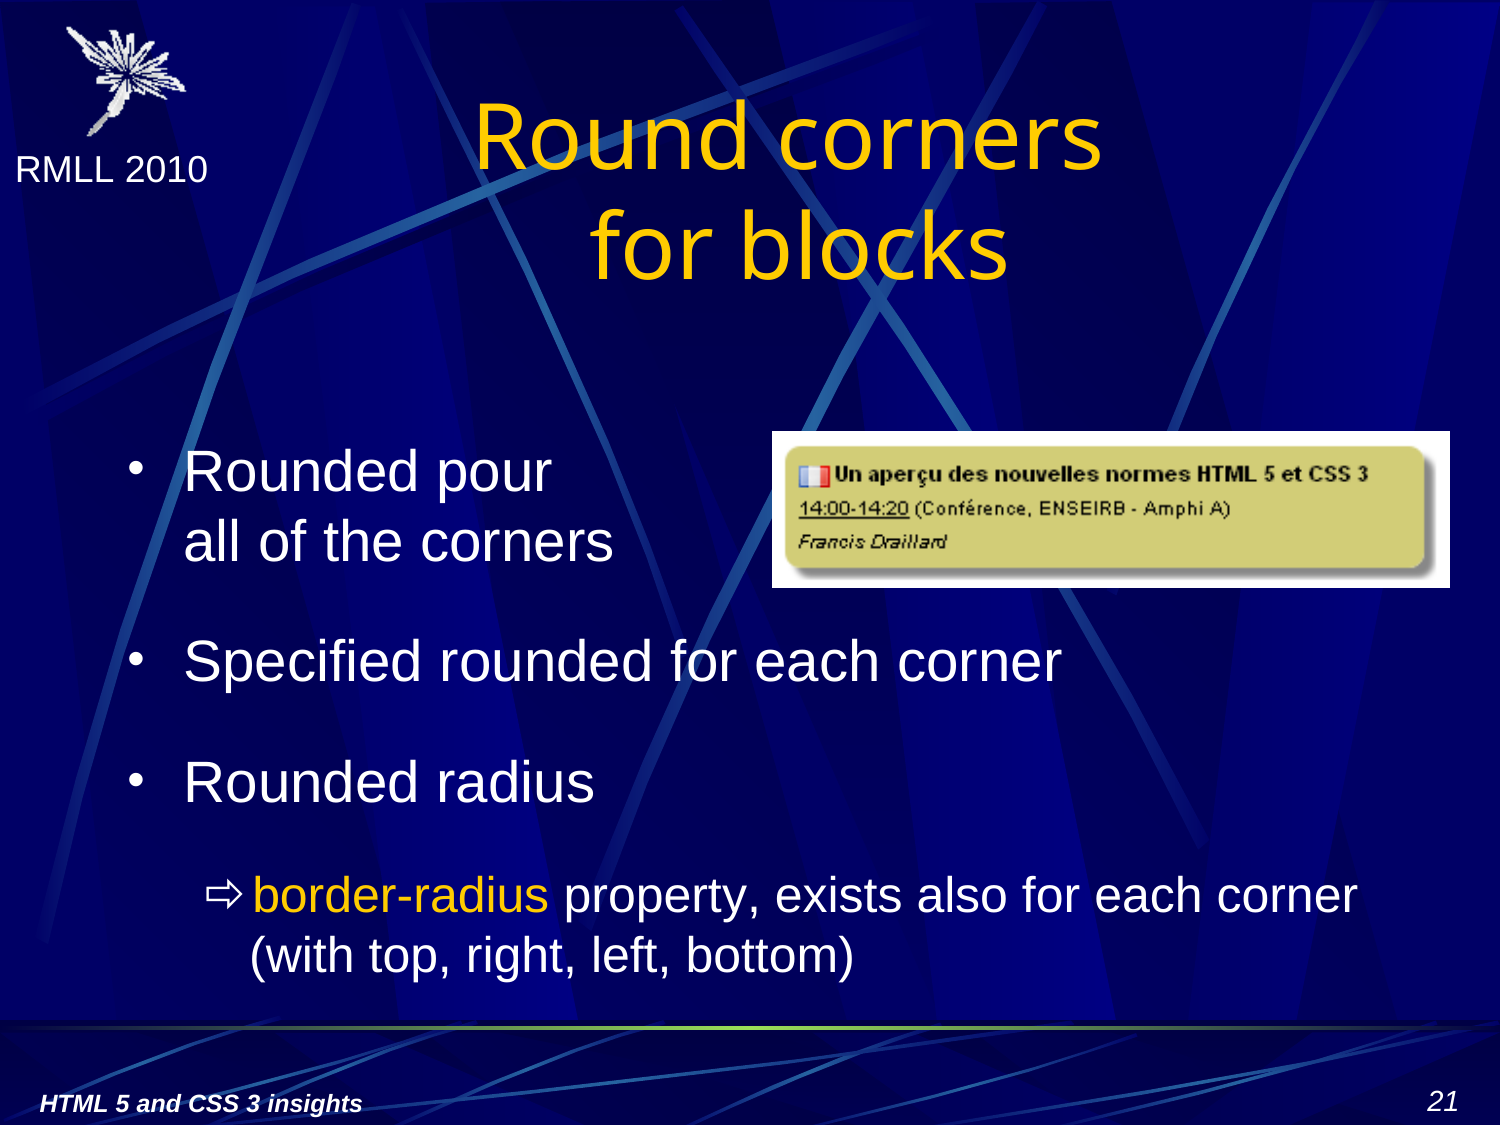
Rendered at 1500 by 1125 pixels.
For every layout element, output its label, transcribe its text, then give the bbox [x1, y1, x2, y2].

title Round corners for blocks [224, 69, 1375, 306]
picture [62, 24, 188, 138]
list Rounded pour all of the corners Specified rounded for each corner Rounded radius border-radius property, exists also for each corner (with top, right, left, bottom) [112, 425, 1463, 1001]
picture [772, 431, 1450, 588]
